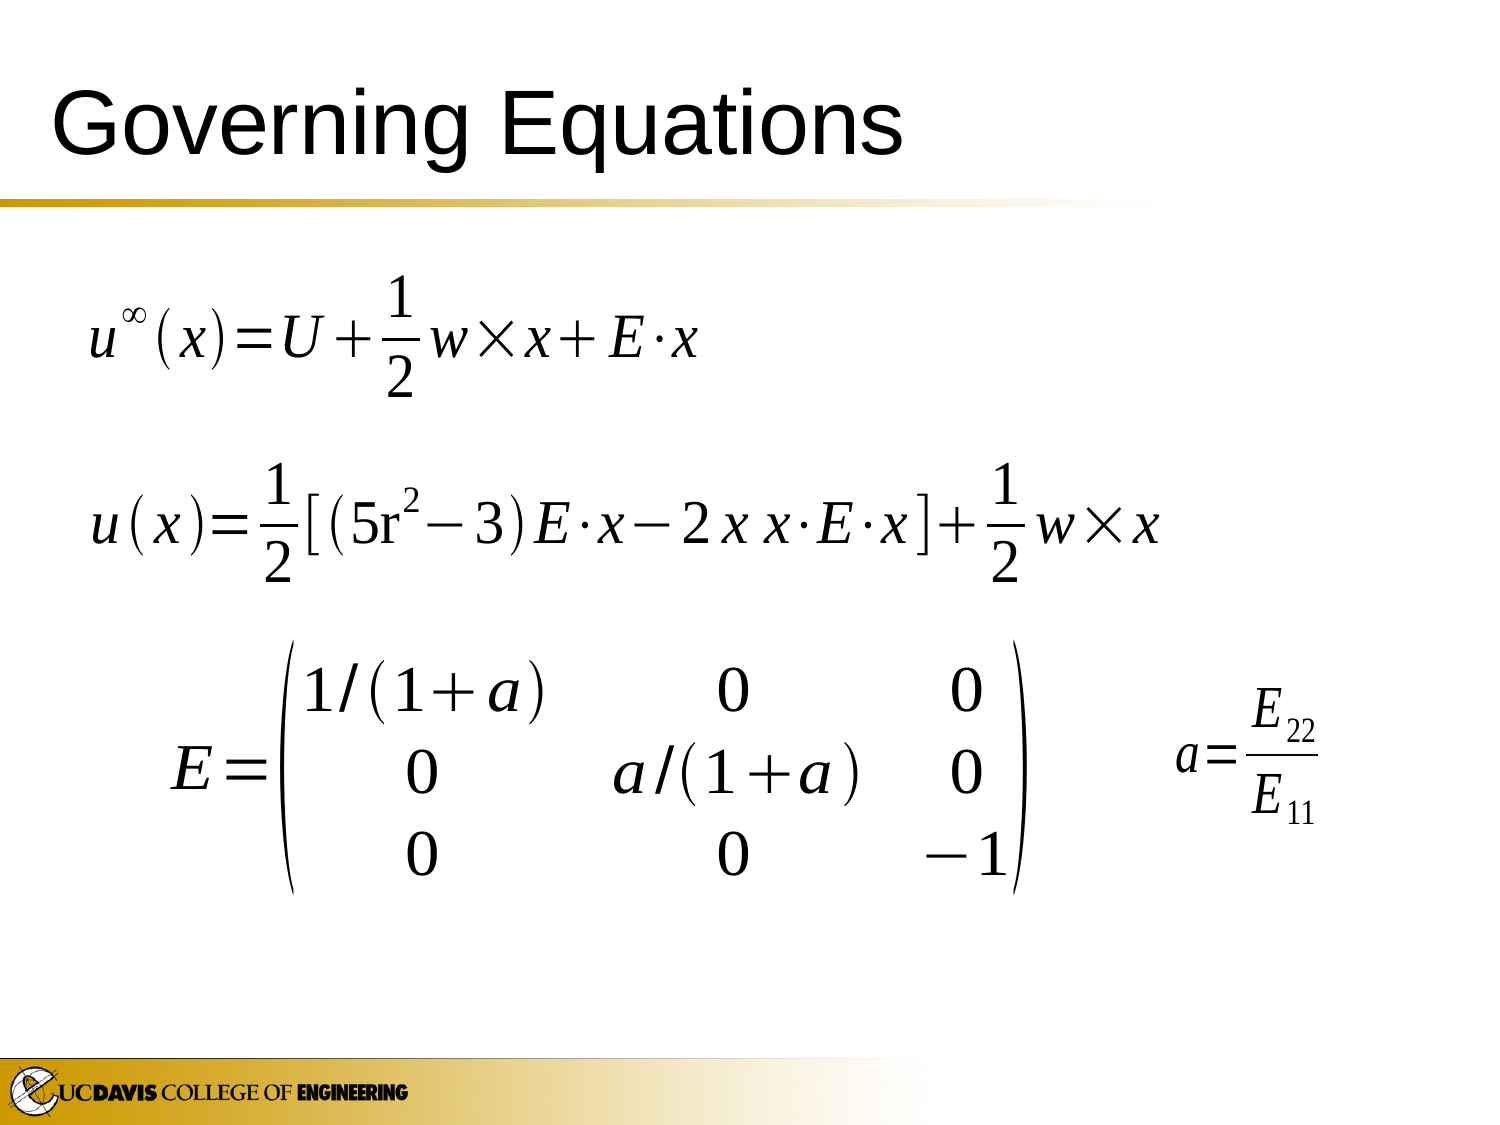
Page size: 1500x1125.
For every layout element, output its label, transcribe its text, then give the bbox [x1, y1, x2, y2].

picture [0, 1058, 1201, 1125]
chart [150, 637, 1051, 901]
picture [0, 199, 1500, 207]
chart [75, 450, 1174, 599]
title Governing Equations [49, 52, 1425, 193]
chart [1162, 675, 1334, 834]
chart [73, 262, 713, 413]
